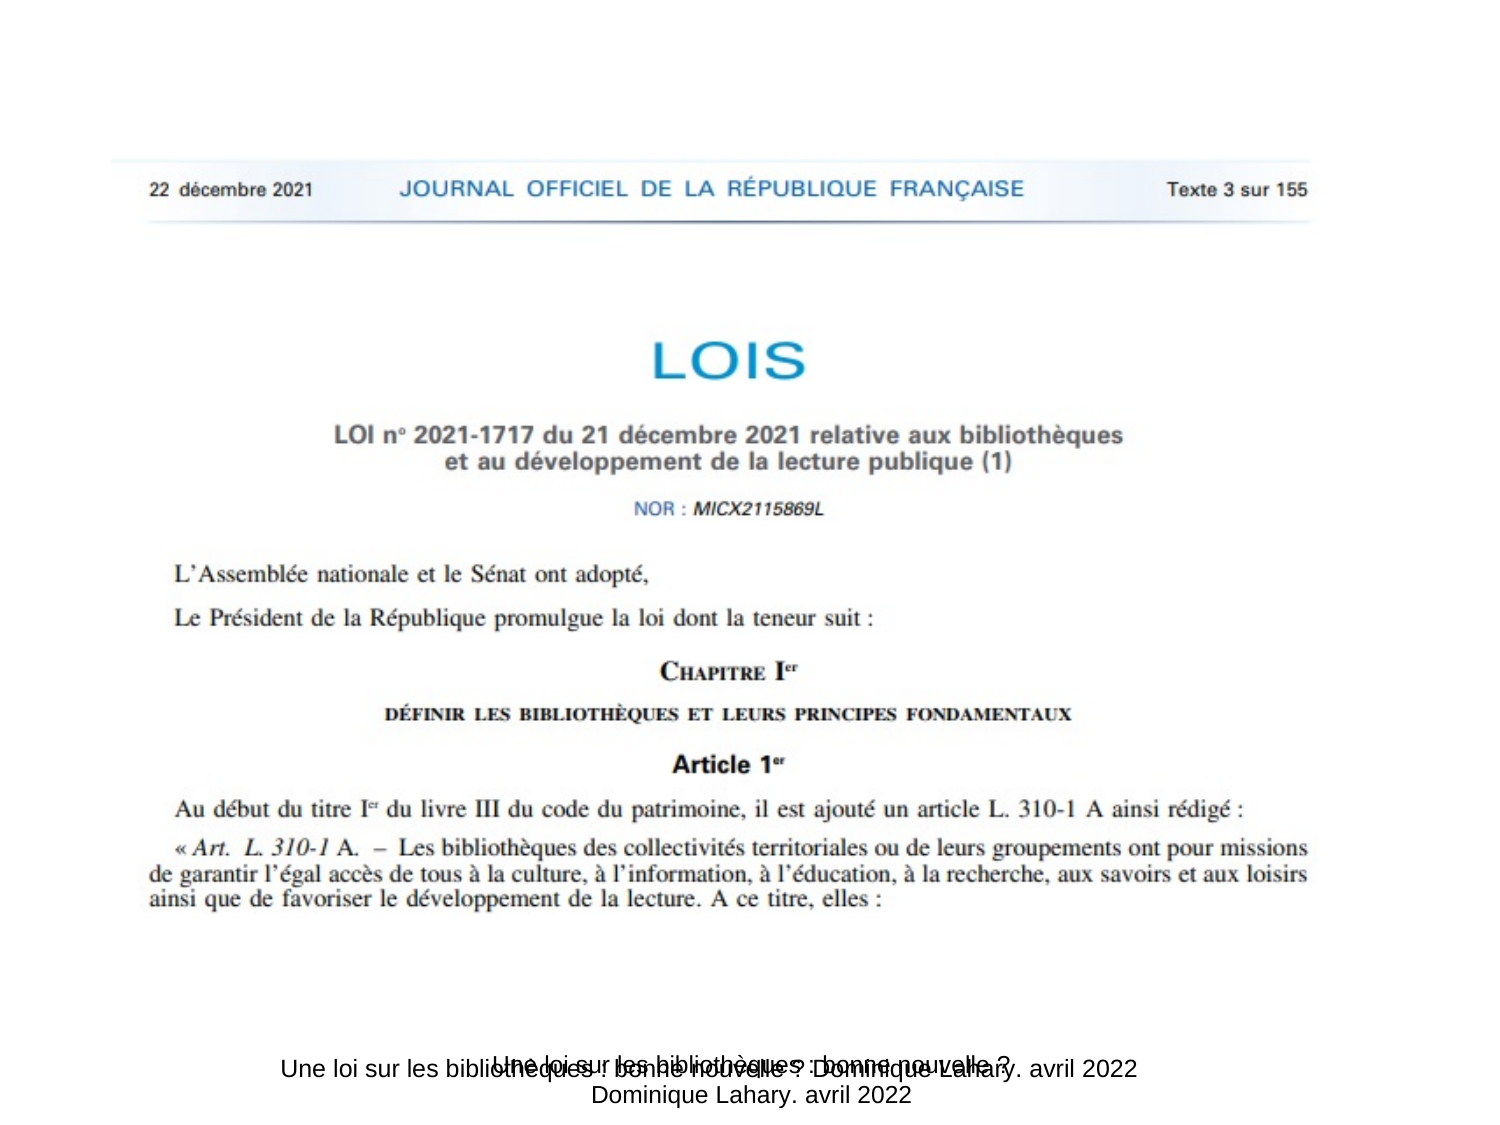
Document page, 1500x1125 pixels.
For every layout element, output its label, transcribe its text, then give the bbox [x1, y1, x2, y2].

text_box Une loi sur les bibliothèques : bonne nouvelle ? Dominique Lahary. avril 2022 [265, 1044, 1300, 1120]
picture [111, 100, 1370, 919]
text_box Une loi sur les bibliothèques : bonne nouvelle ? Dominique Lahary. avril 2022 [52, 1041, 1453, 1117]
